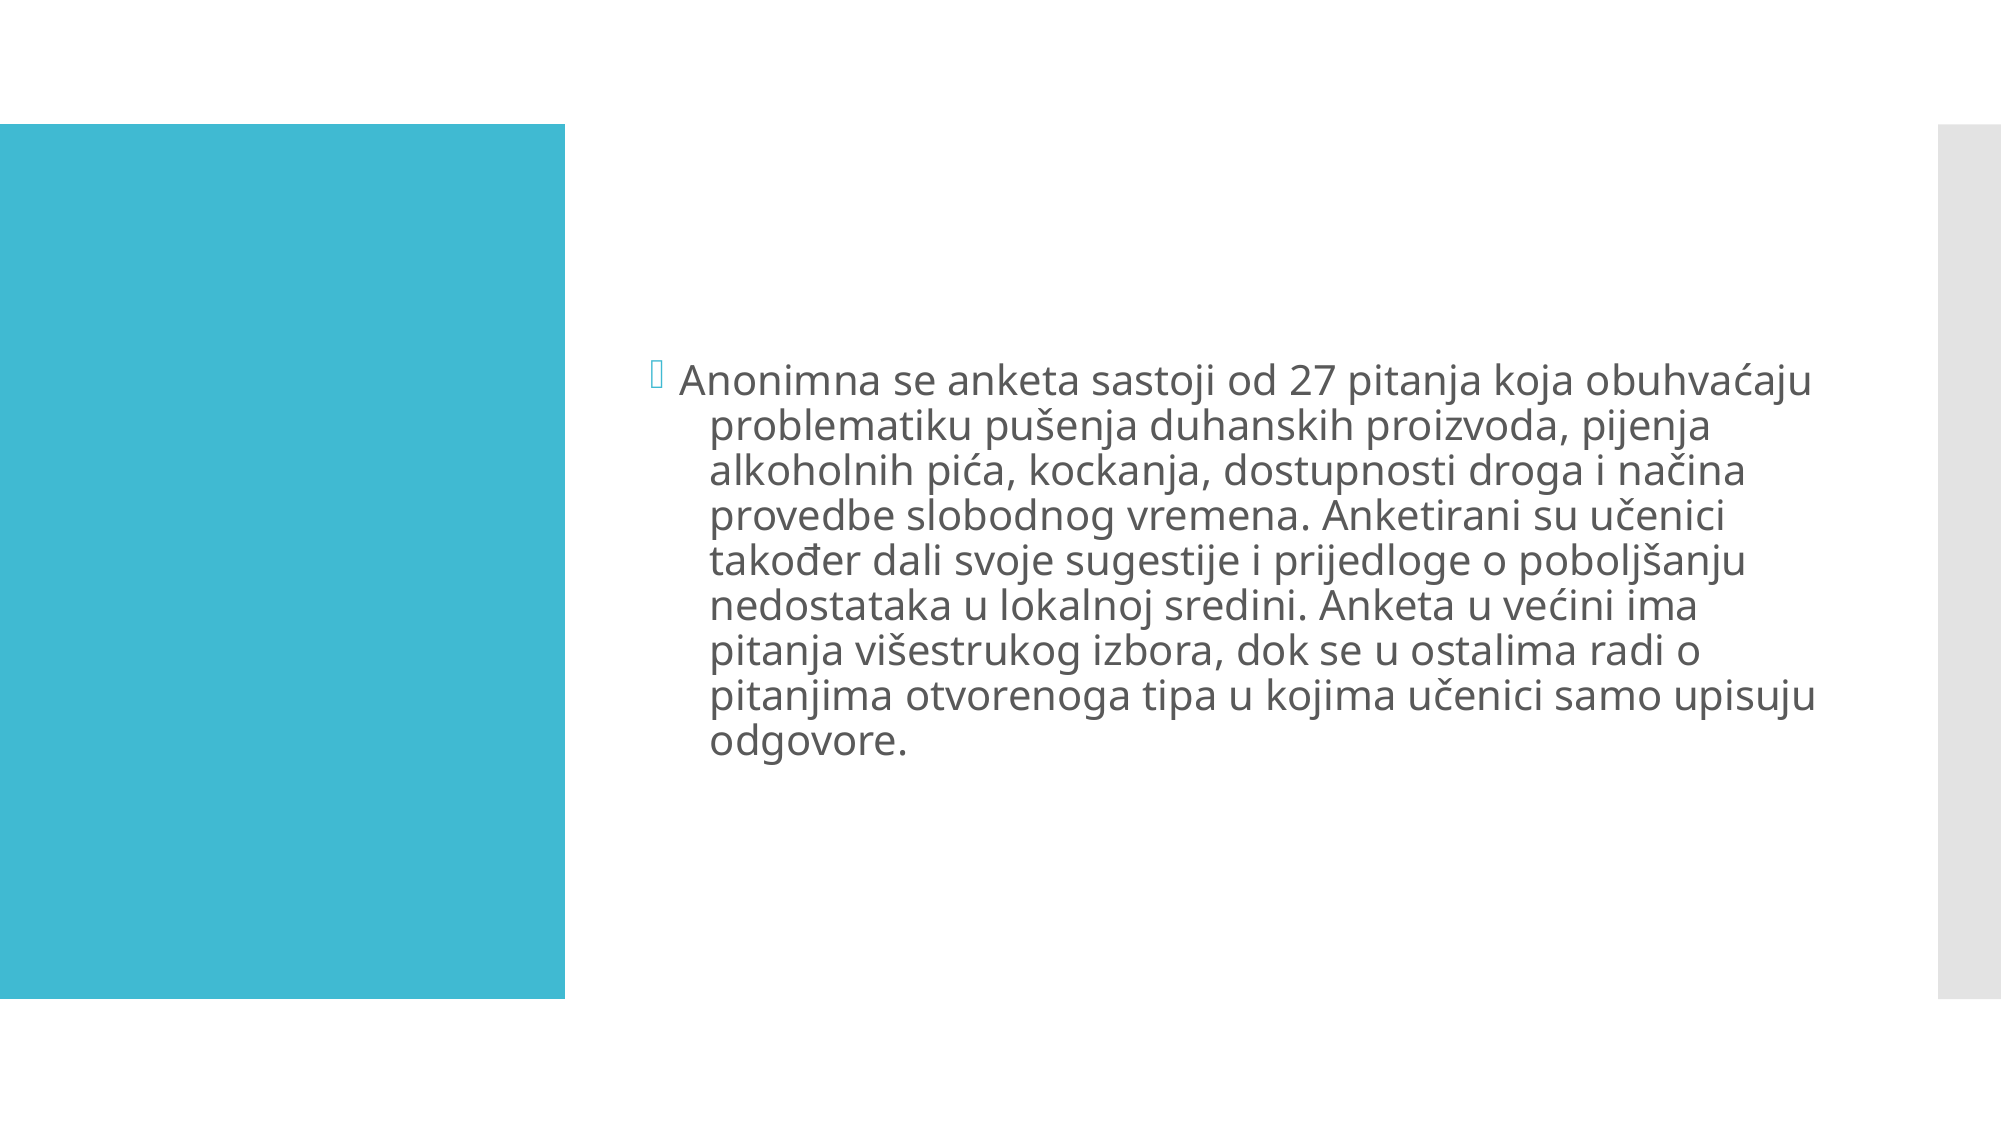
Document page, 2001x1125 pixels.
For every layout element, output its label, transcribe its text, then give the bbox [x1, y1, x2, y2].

list Anonimna se anketa sastoji od 27 pitanja koja obuhvaćaju problematiku pušenja duhanskih proizvoda, pijenja alkoholnih pića, kockanja, dostupnosti droga i načina provedbe slobodnog vremena. Anketirani su učenici također dali svoje sugestije i prijedloge o poboljšanju nedostataka u lokalnoj sredini. Anketa u većini ima pitanja višestrukog izbora, dok se u ostalima radi o pitanjima otvorenoga tipa u kojima učenici samo upisuju odgovore. [634, 141, 1835, 982]
